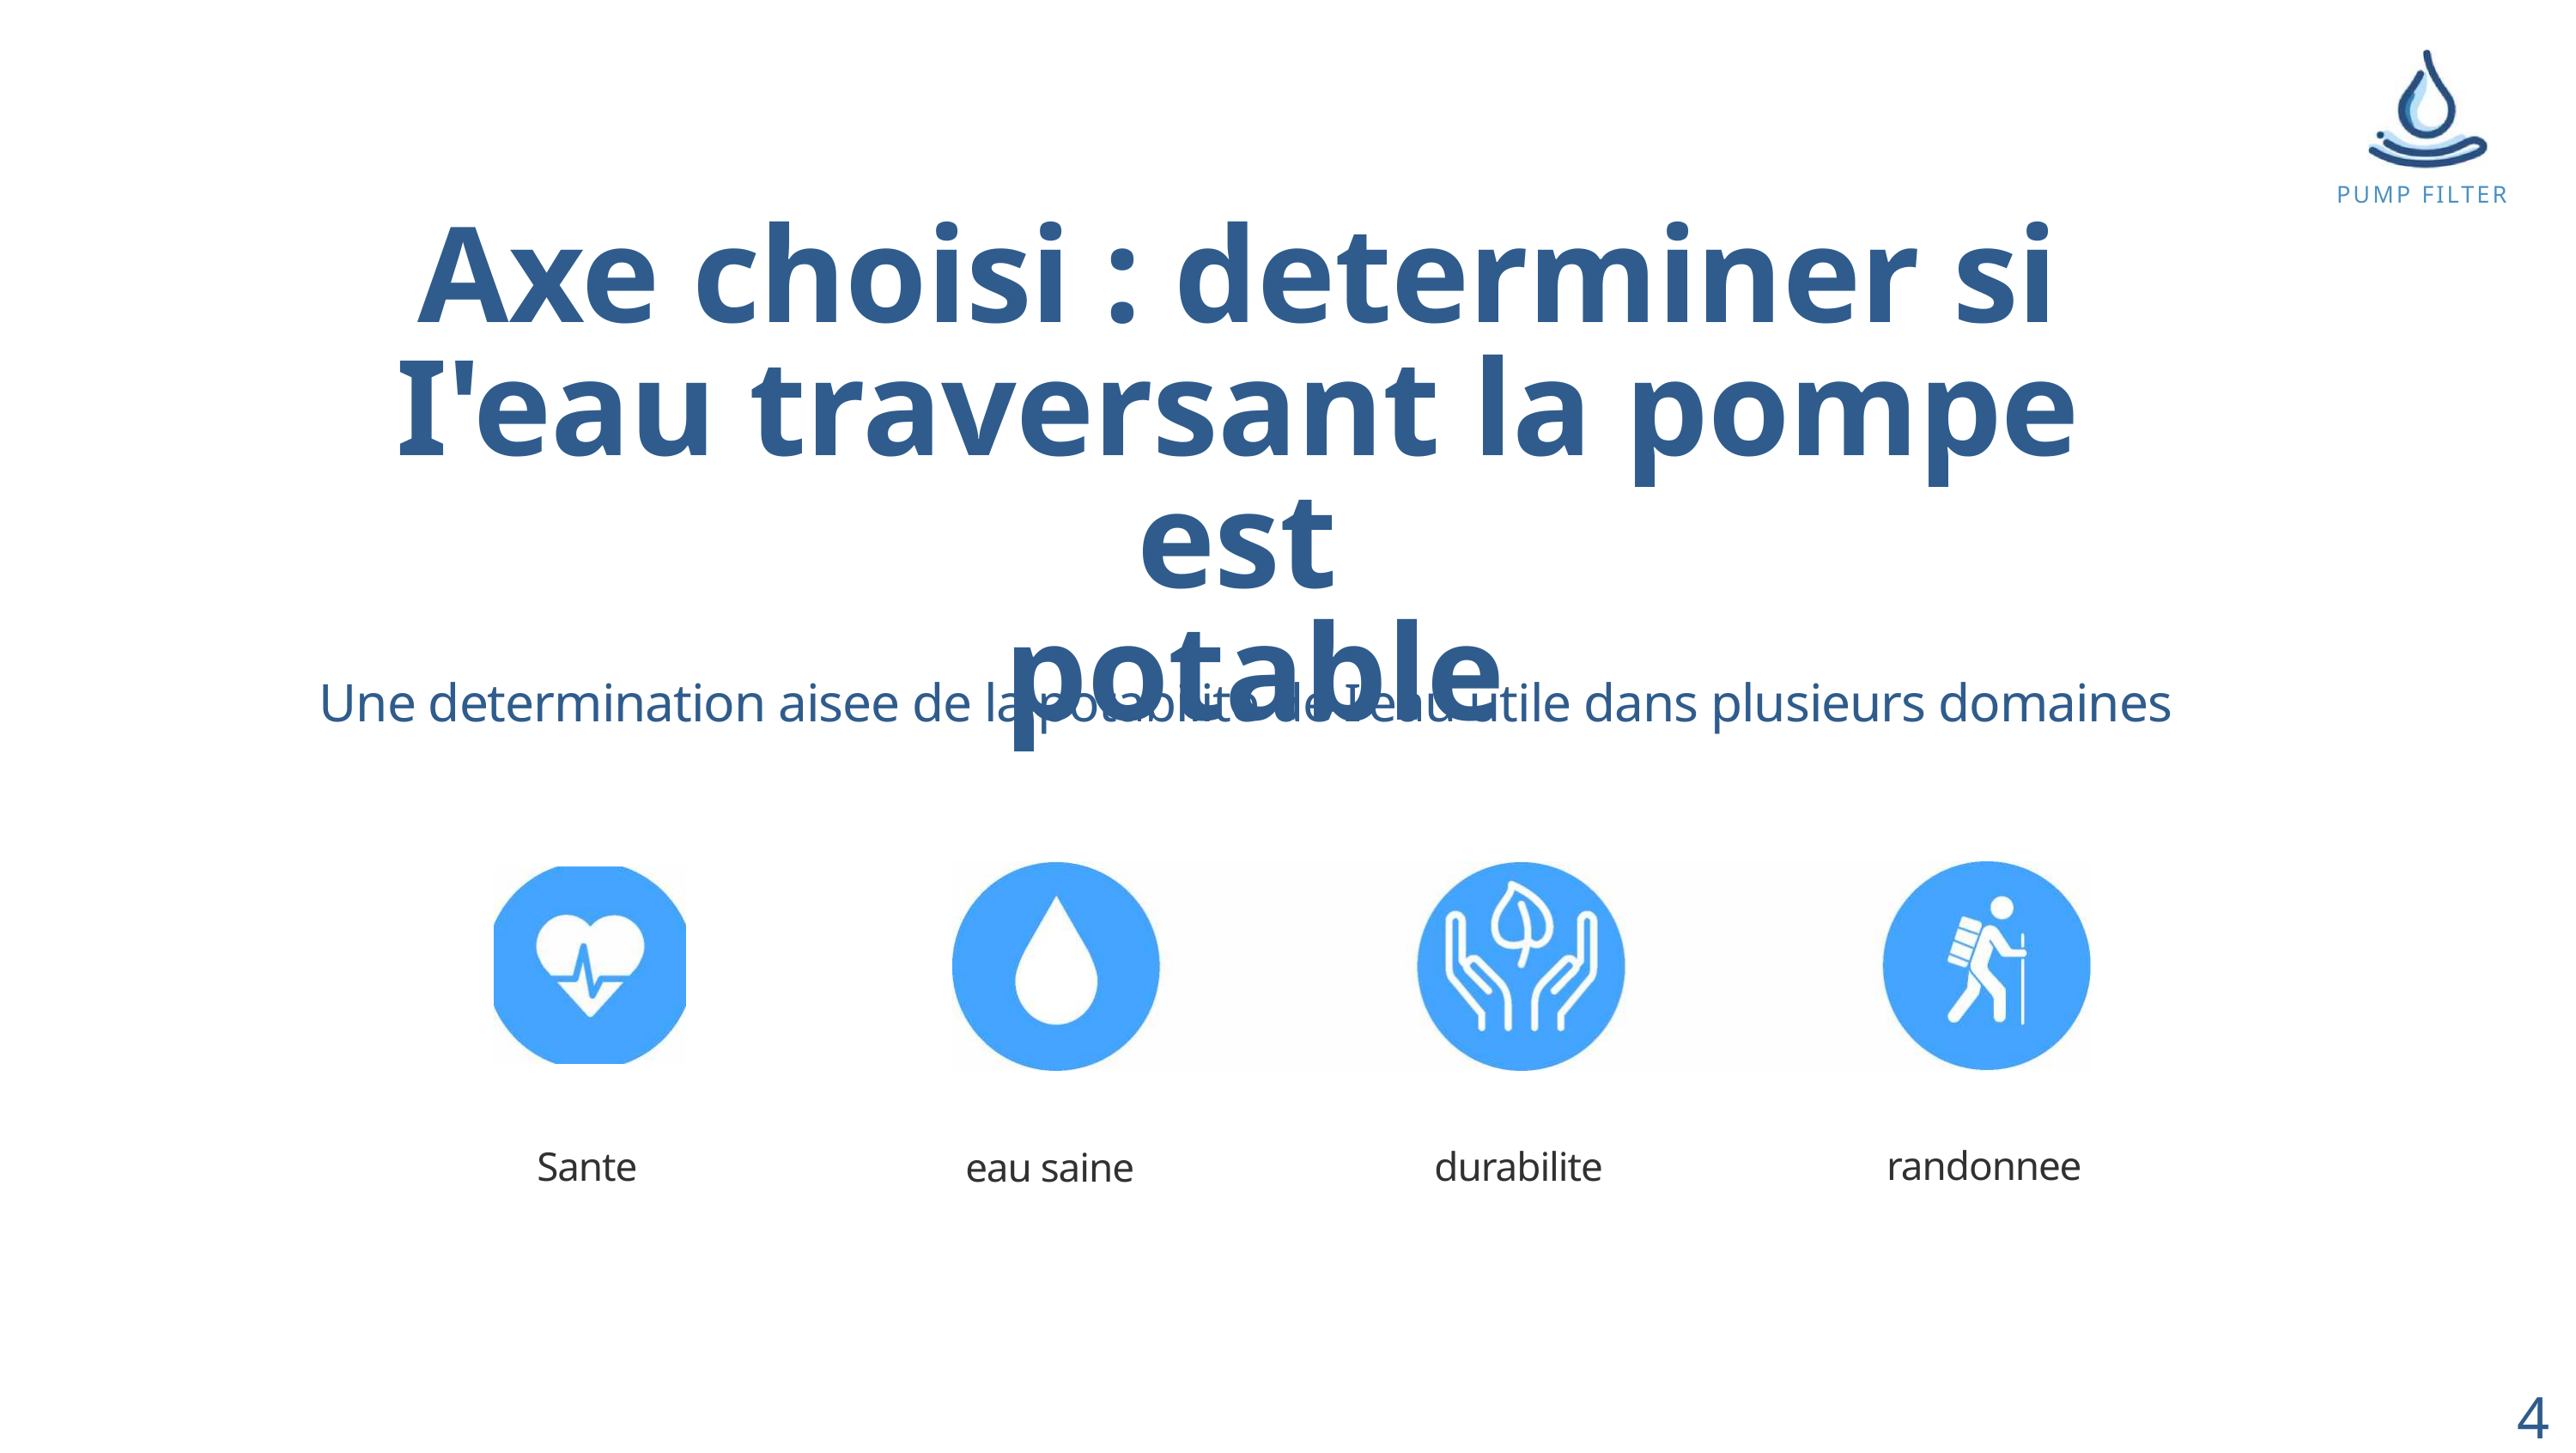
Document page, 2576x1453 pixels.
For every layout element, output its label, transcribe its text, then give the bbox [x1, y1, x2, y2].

picture [2367, 49, 2488, 169]
text_box randonnee [1998, 1161, 2009, 1175]
text_box 4 [2517, 1381, 2559, 1437]
text_box eau saine [1096, 1163, 1107, 1176]
text_box randonnee [1951, 1161, 1962, 1175]
text_box randonnee [1886, 1140, 2087, 1175]
text_box randonnee [1929, 1161, 1940, 1175]
text_box durabilite [1440, 1162, 1451, 1176]
picture [952, 861, 2091, 1071]
text_box durabilite [1523, 1162, 1534, 1176]
text_box PUMP FILTER [2336, 179, 2517, 204]
text_box Axe choisi : determiner si I'eau traversant la pompe est potable [326, 216, 2149, 615]
text_box eau saine [965, 1143, 1147, 1176]
text_box Une determination aisee de la potabilite de I'eau utile dans plusieurs domaines [303, 670, 2164, 723]
text_box randonnee [1975, 1161, 1987, 1175]
text_box 4 [2523, 1404, 2537, 1425]
picture [494, 867, 686, 1065]
text_box durabilite [1434, 1141, 1607, 1176]
text_box randonnee [2021, 1161, 2032, 1175]
text_box Sante [537, 1141, 643, 1176]
text_box Sante [585, 1162, 596, 1176]
